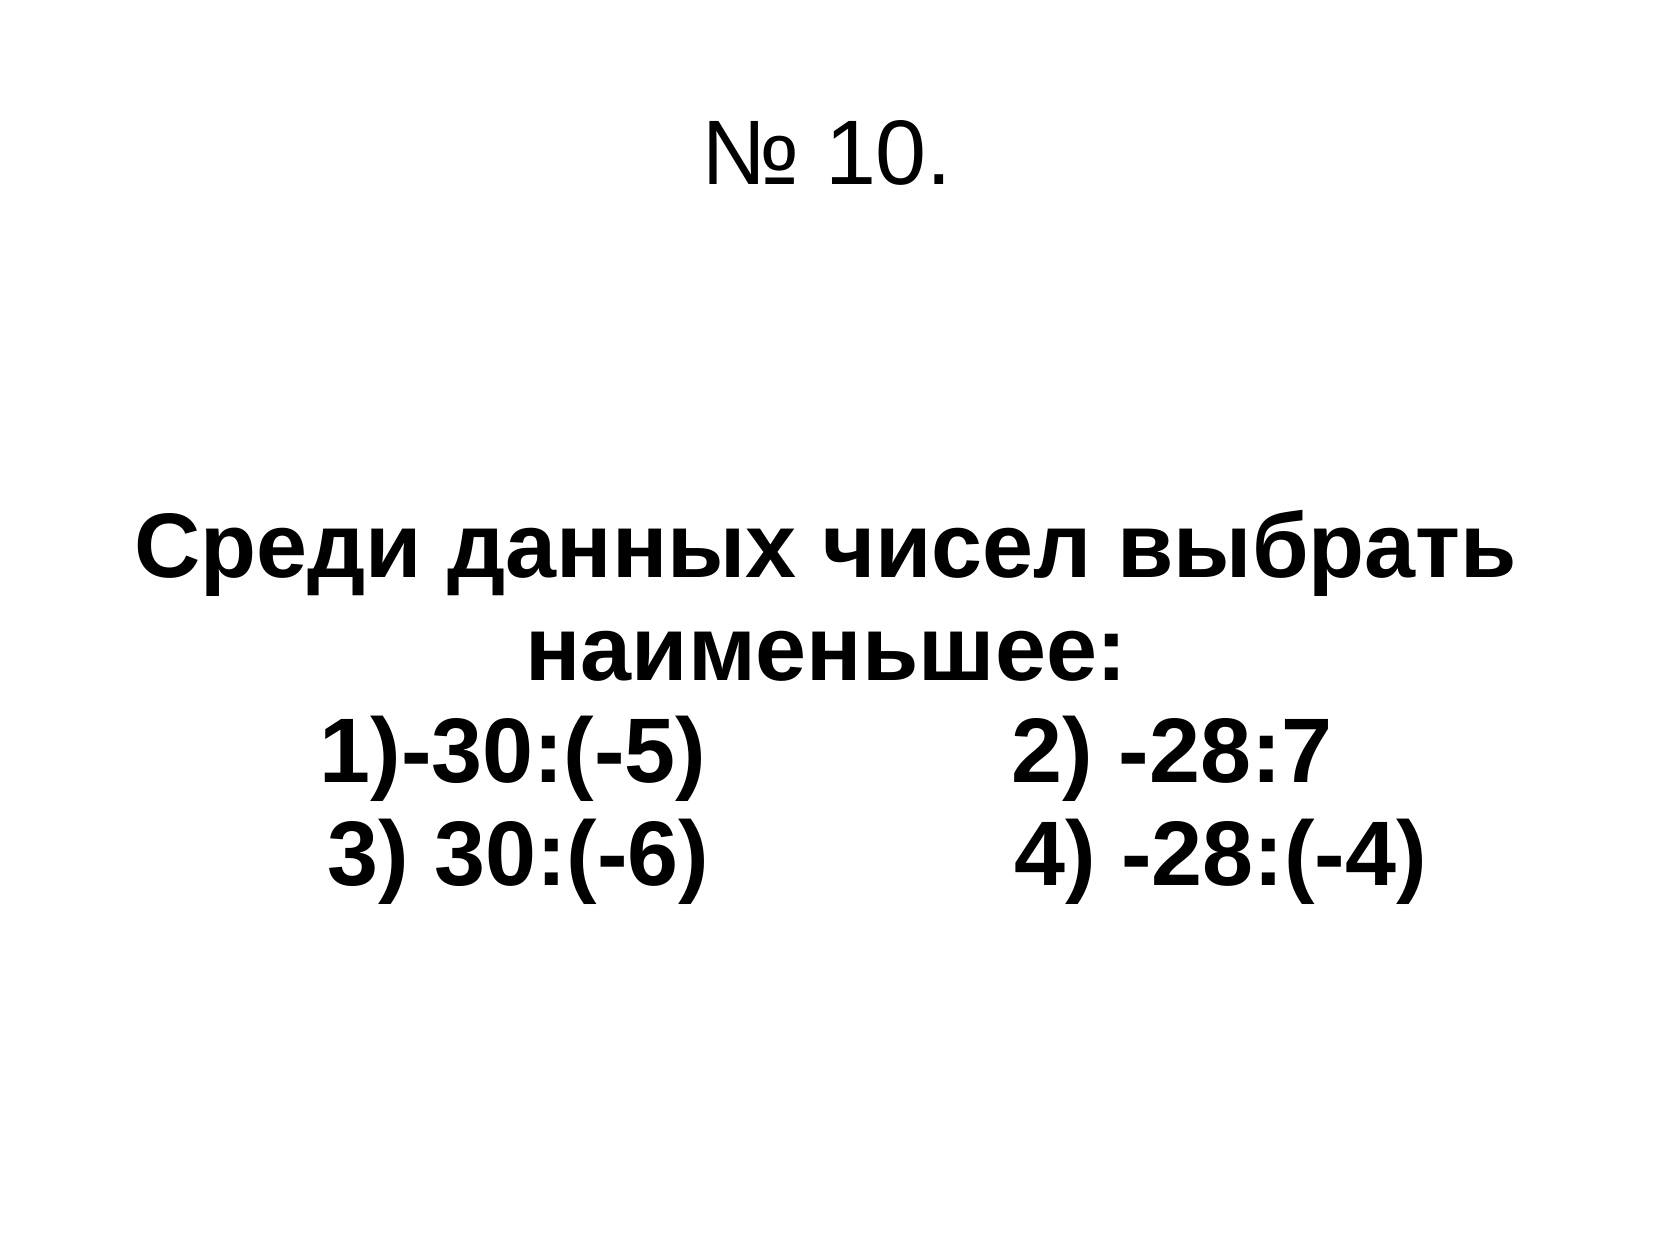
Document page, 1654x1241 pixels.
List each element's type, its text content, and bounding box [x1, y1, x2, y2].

subtitle Среди данных чисел выбрать наименьшее: 1)-30:(-5) 2) -28:7 3) 30:(-6) 4) -28:(-4) [82, 297, 1571, 1102]
title № 10. [82, 56, 1571, 250]
